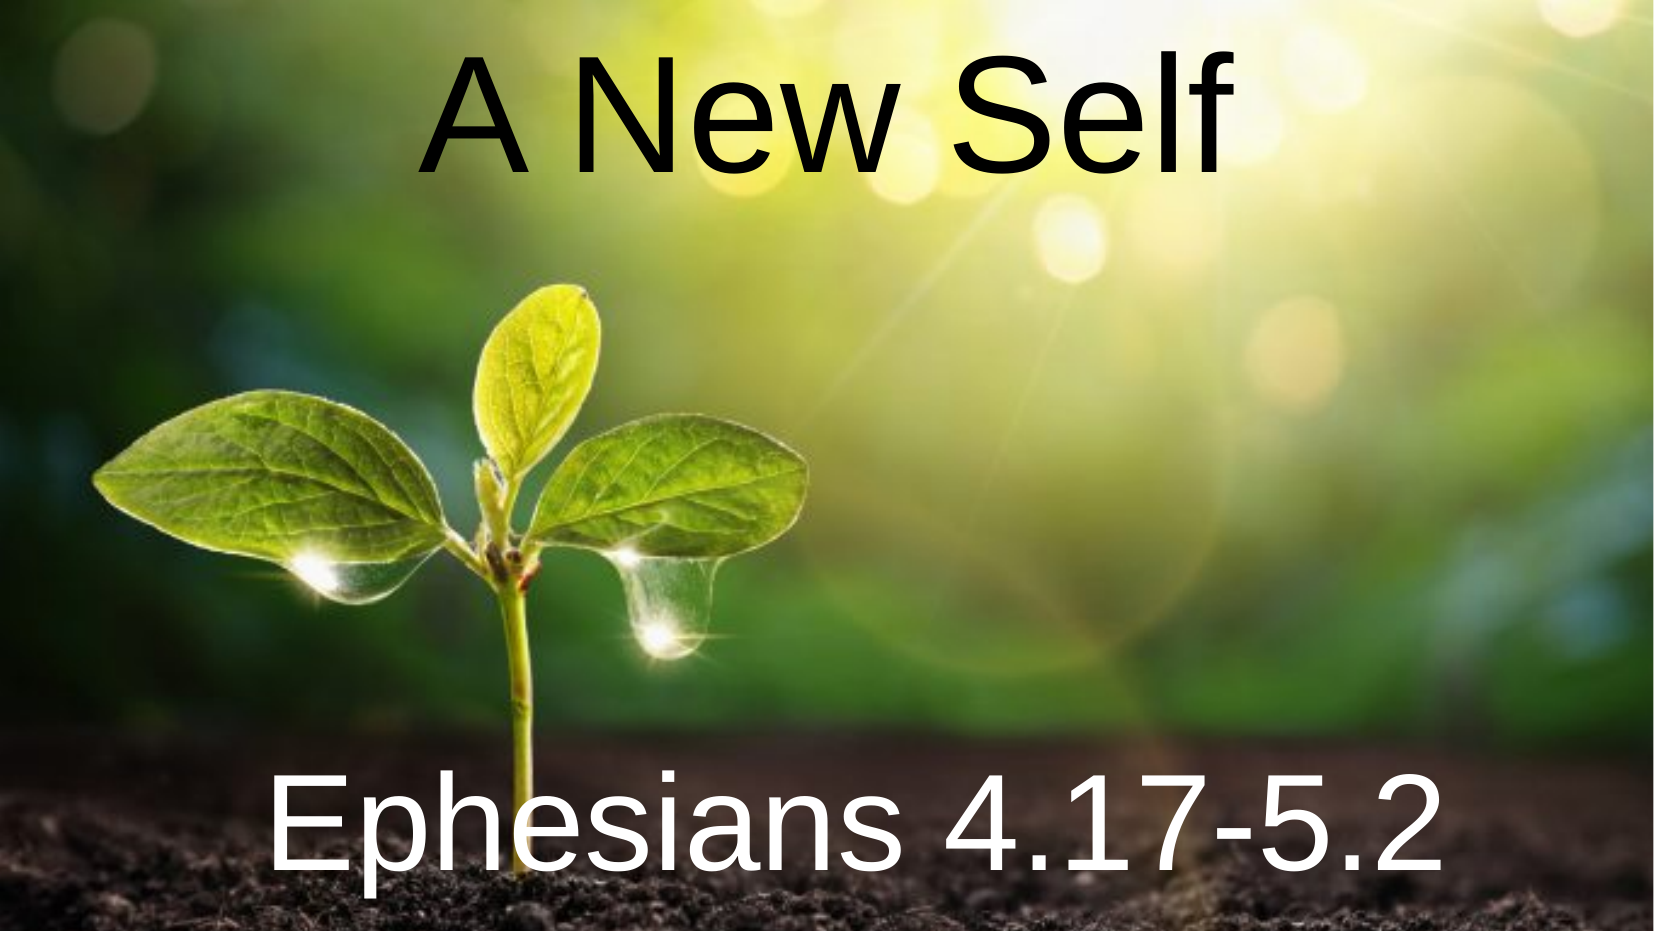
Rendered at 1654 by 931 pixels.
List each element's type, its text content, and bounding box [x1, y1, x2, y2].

title A New Self [82, 21, 1571, 208]
picture [0, 0, 1654, 931]
subtitle Ephesians 4.17-5.2 [112, 360, 1601, 901]
